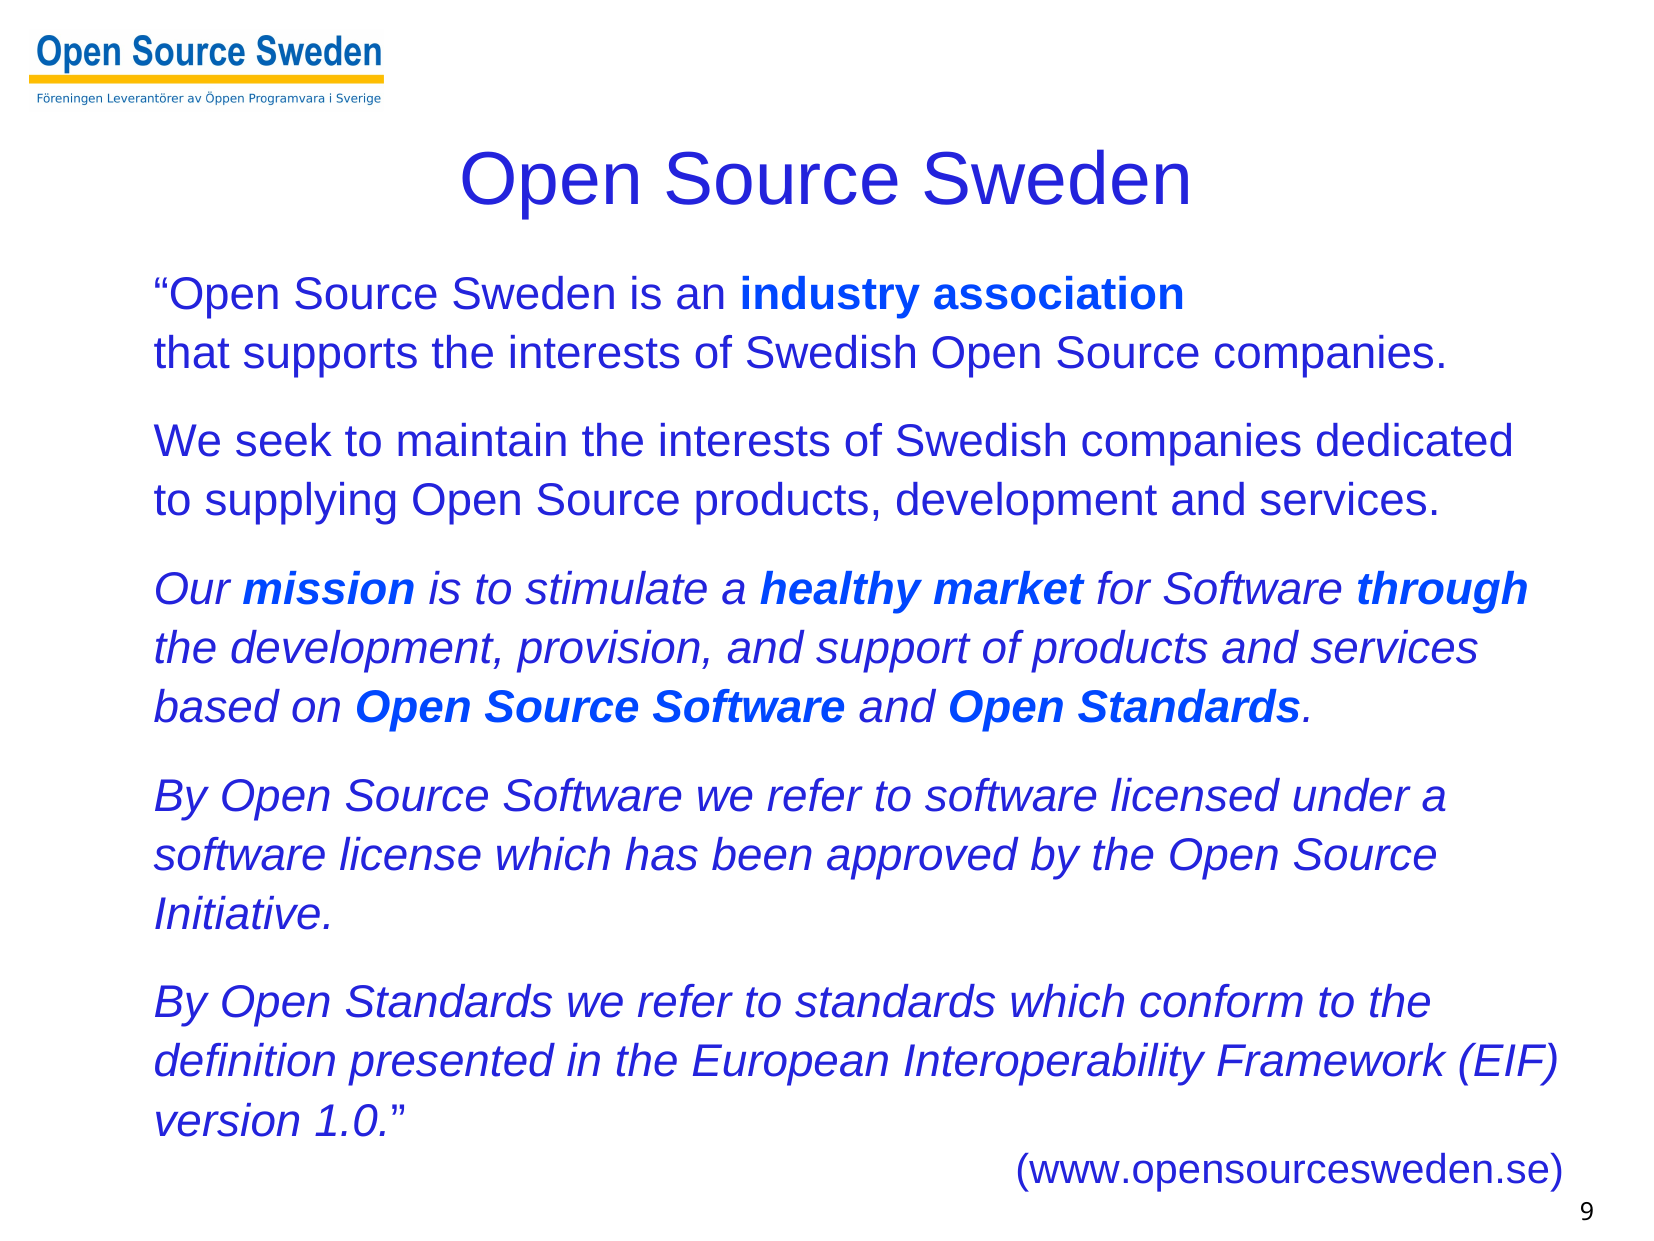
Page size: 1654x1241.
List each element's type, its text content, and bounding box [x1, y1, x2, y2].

picture [29, 29, 384, 112]
list “Open Source Sweden is an industry association that supports the interests of Swedish Open Source companies. We seek to maintain the interests of Swedish companies dedicated to supplying Open Source products, development and services. Our mission is to stimulate a healthy market for Software through the development, provision, and support of products and services based on Open Source Software and Open Standards. By Open Source Software we refer to software licensed under a software license which has been approved by the Open Source Initiative. By Open Standards we refer to standards which conform to the definition presented in the European Interoperability Framework (EIF) version 1.0.” (www.opensourcesweden.se) [153, 259, 1565, 1193]
title Open Source Sweden [82, 114, 1571, 243]
